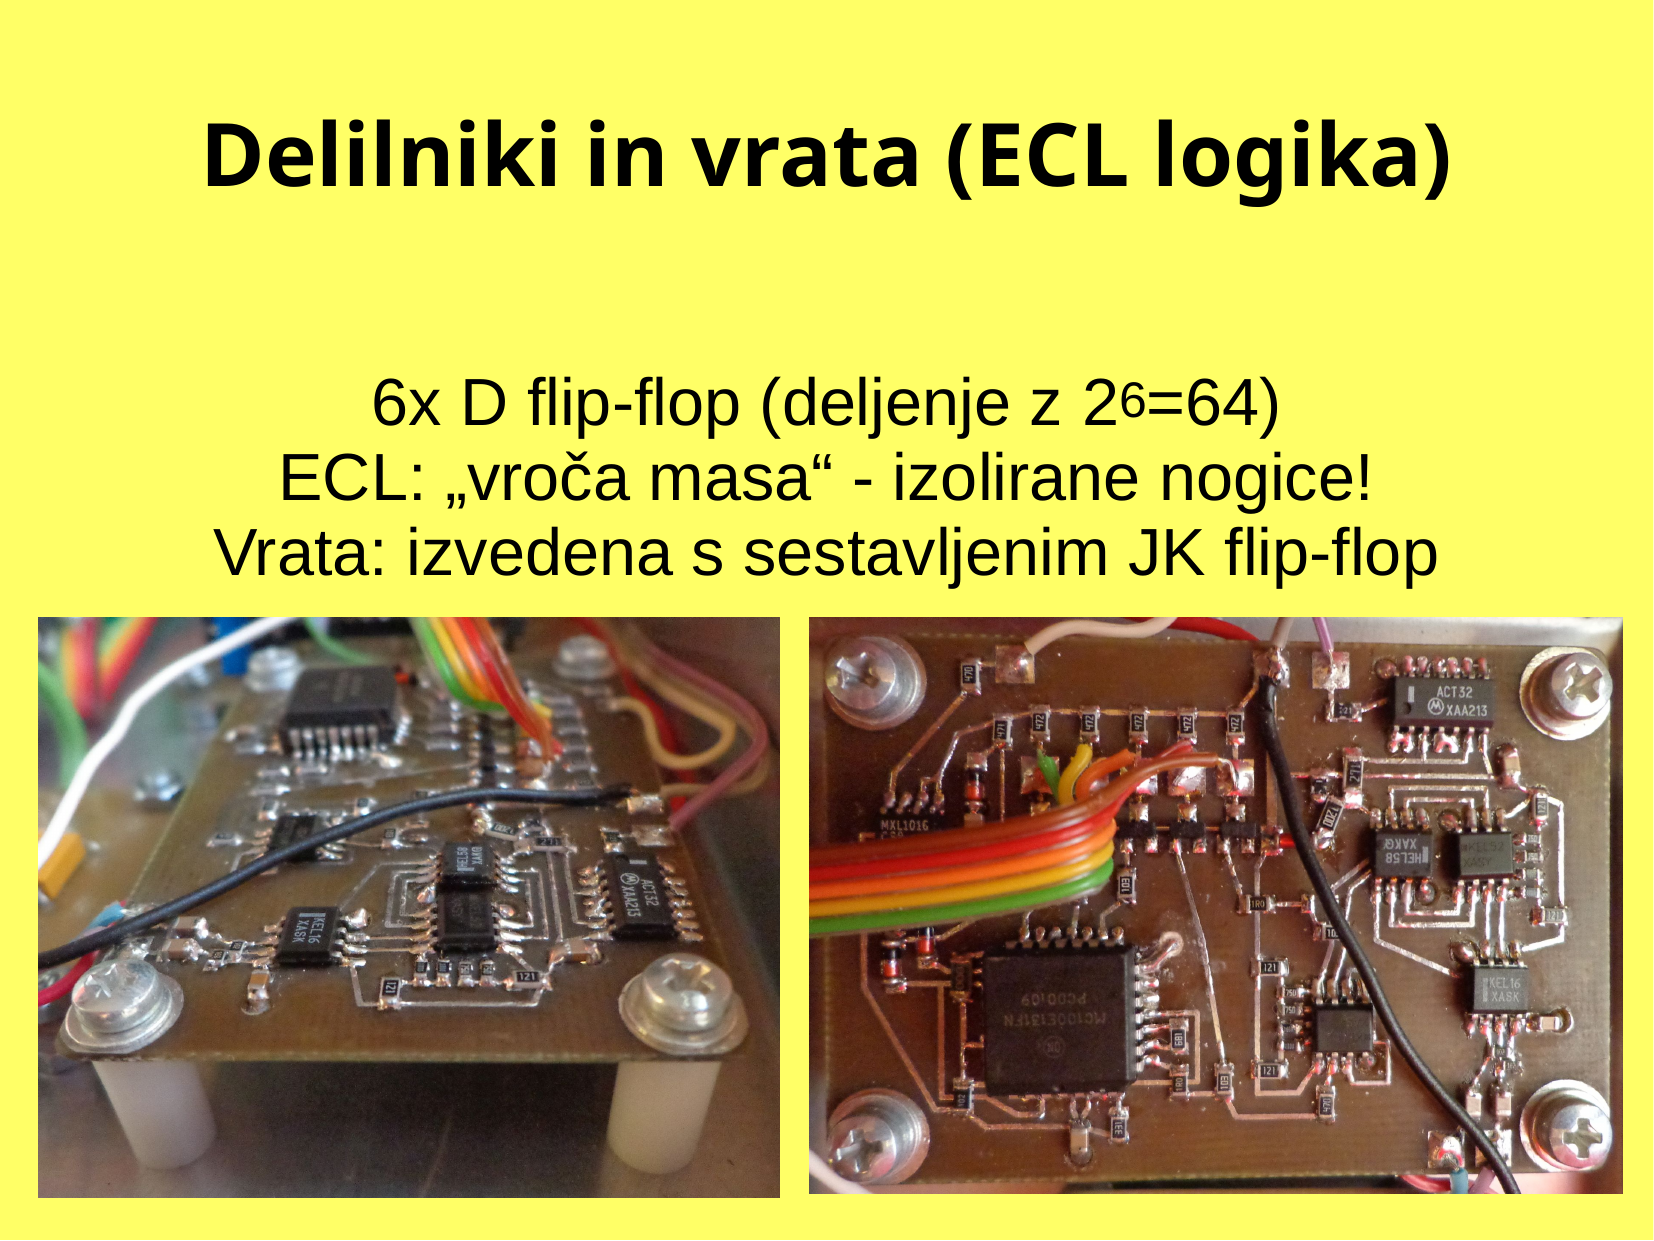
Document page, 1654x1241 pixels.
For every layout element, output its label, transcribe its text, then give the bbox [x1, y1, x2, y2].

title Delilniki in vrata (ECL logika) [82, 49, 1571, 257]
picture [809, 617, 1623, 1194]
picture [38, 617, 780, 1198]
subtitle 6x D flip-flop (deljenje z 26=64) ECL: „vroča masa“ - izolirane nogice! Vrata: izvedena s sestavljenim JK flip-flop [82, 290, 1571, 1109]
